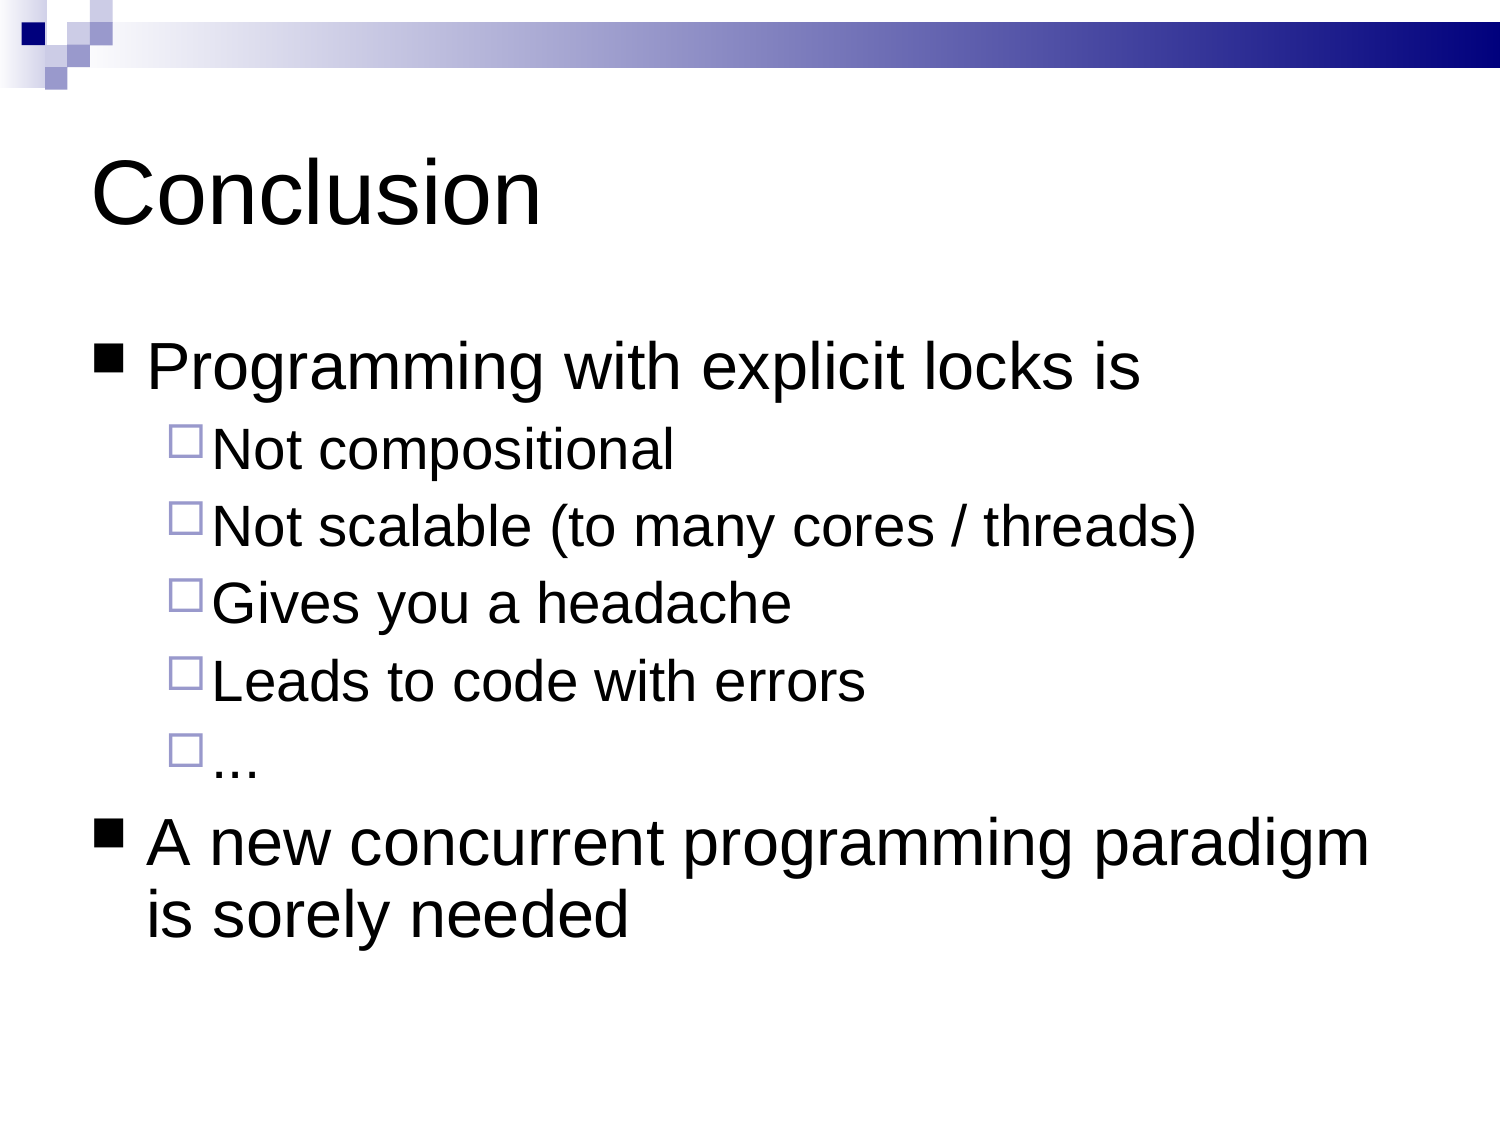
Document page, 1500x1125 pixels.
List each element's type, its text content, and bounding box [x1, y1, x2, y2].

list Programming with explicit locks is Not compositional Not scalable (to many cores / threads) Gives you a headache Leads to code with errors ... A new concurrent programming paradigm is sorely needed [75, 324, 1426, 963]
title Conclusion [75, 75, 1426, 301]
